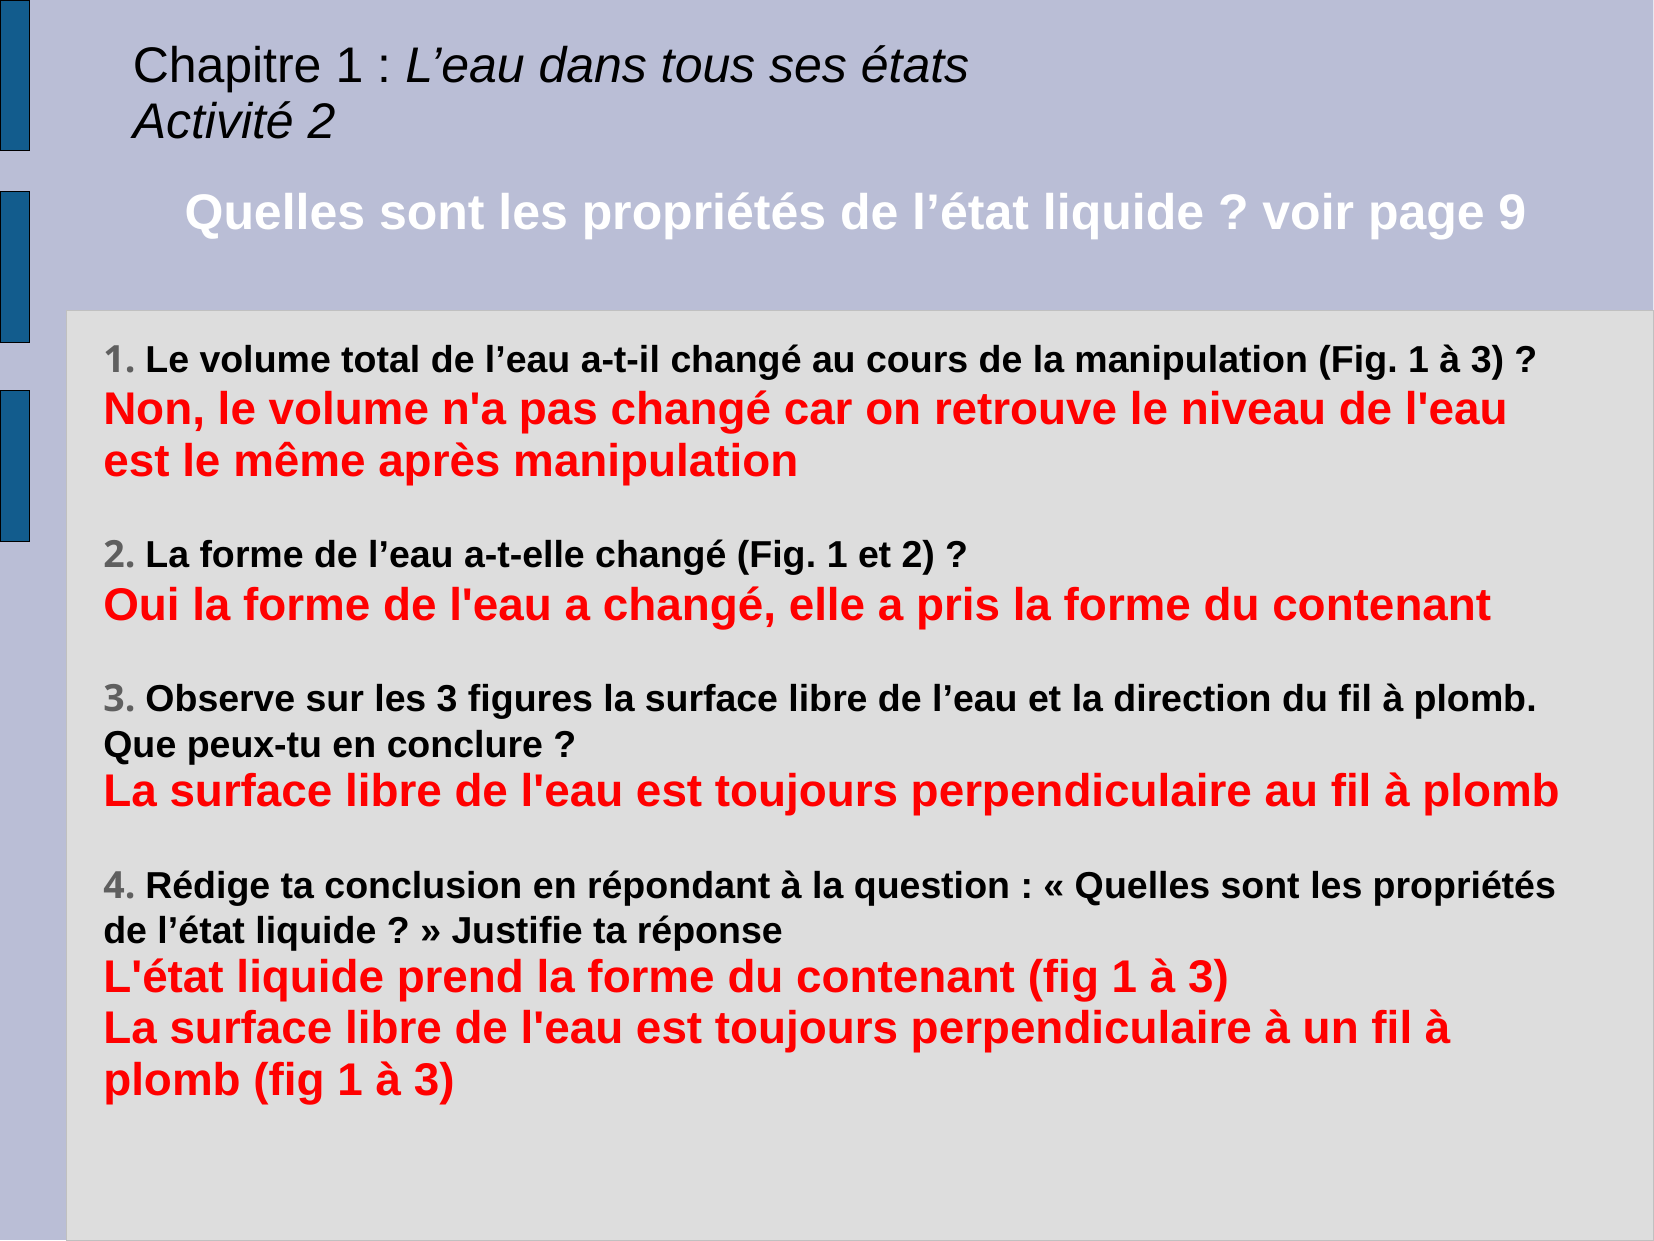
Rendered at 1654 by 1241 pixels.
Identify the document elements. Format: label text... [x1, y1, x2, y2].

text_box Quelles sont les propriétés de l’état liquide ? voir page 9 [118, 177, 1595, 249]
text_box 1. Le volume total de l’eau a-t-il changé au cours de la manipulation (Fig. 1 à 3) ? Non, le volume n'a pas changé car on retrouve le niveau de l'eau est le même après manipulation 2. La forme de l’eau a-t-elle changé (Fig. 1 et 2) ? Oui la forme de l'eau a changé, elle a pris la forme du contenant 3. Observe sur les 3 figures la surface libre de l’eau et la direction du fil à plomb. Que peux-tu en conclure ? La surface libre de l'eau est toujours perpendiculaire au fil à plomb 4. Rédige ta conclusion en répondant à la question : « Quelles sont les propriétés de l’état liquide ? » Justifie ta réponse L'état liquide prend la forme du contenant (fig 1 à 3) La surface libre de l'eau est toujours perpendiculaire à un fil à plomb (fig 1 à 3) [88, 324, 1595, 1133]
text_box Chapitre 1 : L’eau dans tous ses états Activité 2 [118, 29, 1595, 156]
